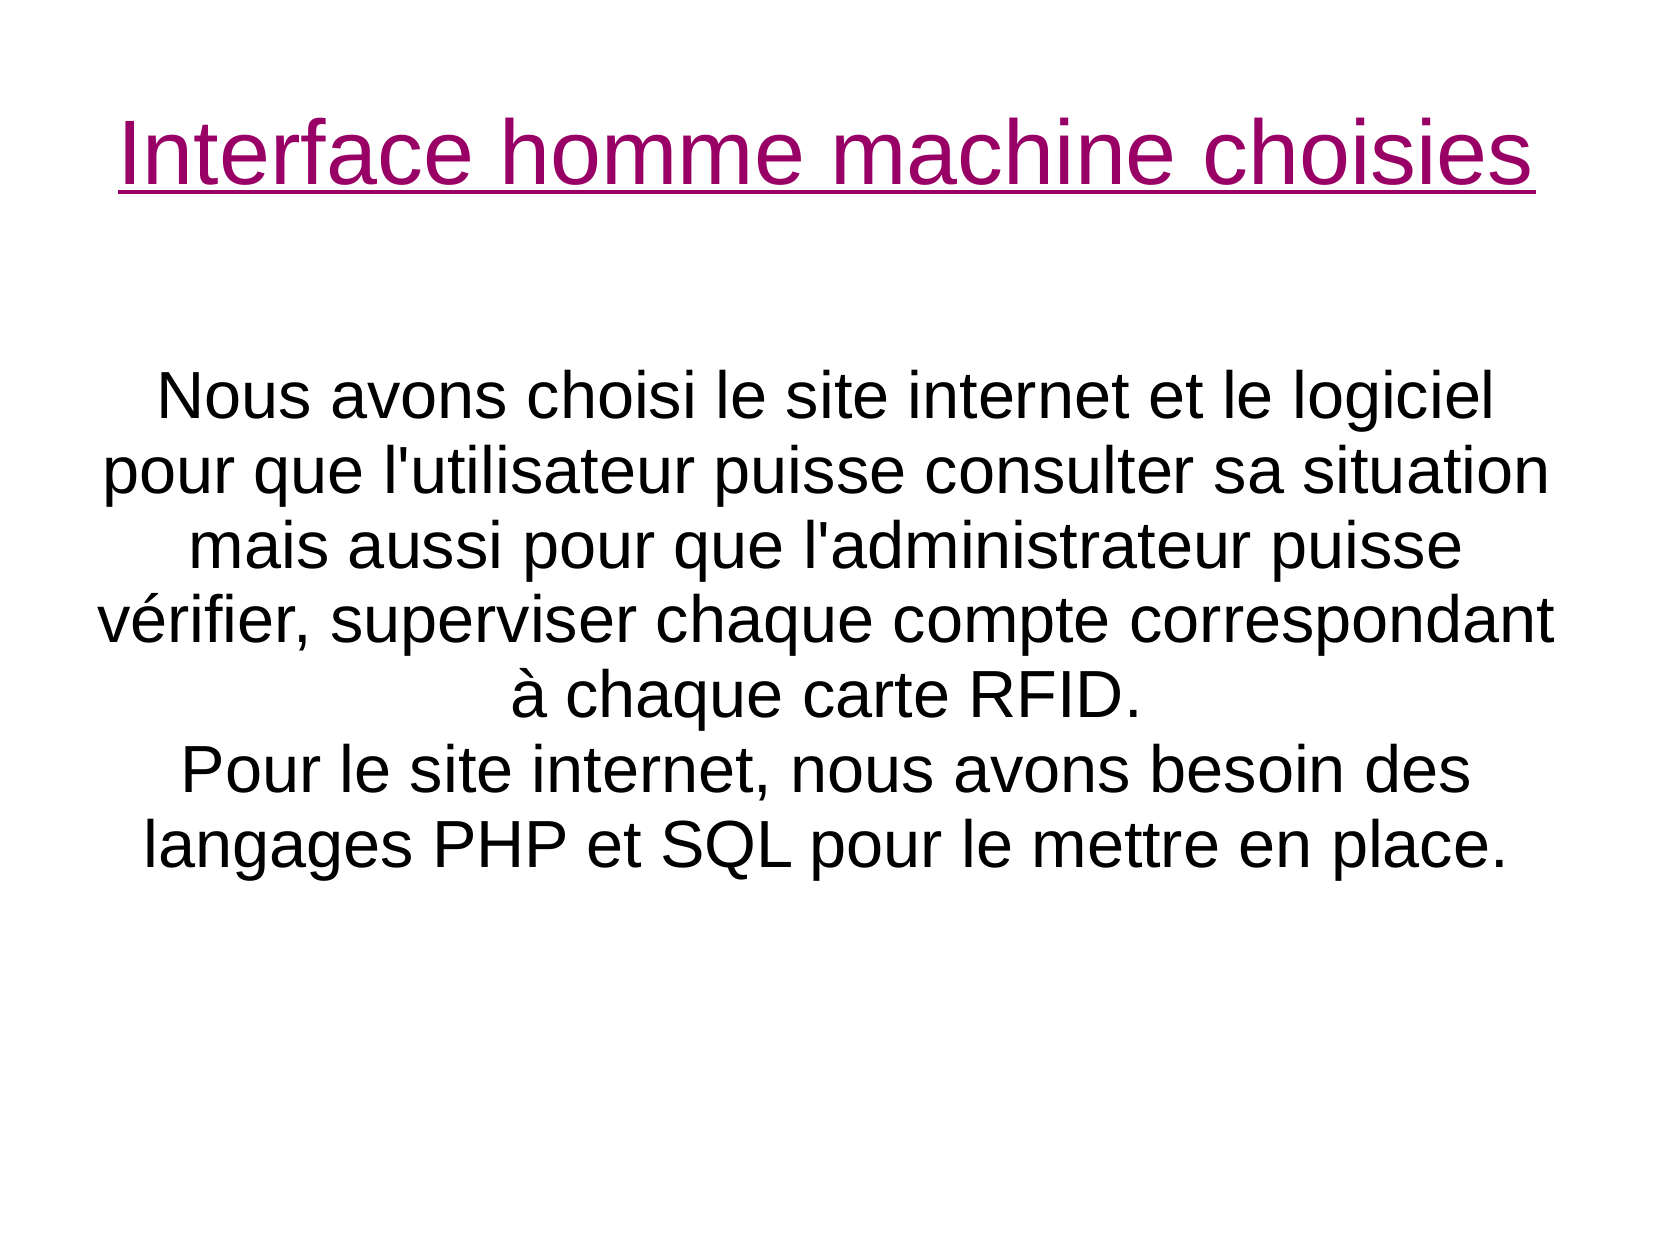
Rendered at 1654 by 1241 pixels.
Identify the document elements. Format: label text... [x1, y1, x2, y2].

subtitle Nous avons choisi le site internet et le logiciel pour que l'utilisateur puisse consulter sa situation mais aussi pour que l'administrateur puisse vérifier, superviser chaque compte correspondant à chaque carte RFID. Pour le site internet, nous avons besoin des langages PHP et SQL pour le mettre en place. [82, 248, 1571, 1067]
title Interface homme machine choisies [82, 49, 1571, 248]
